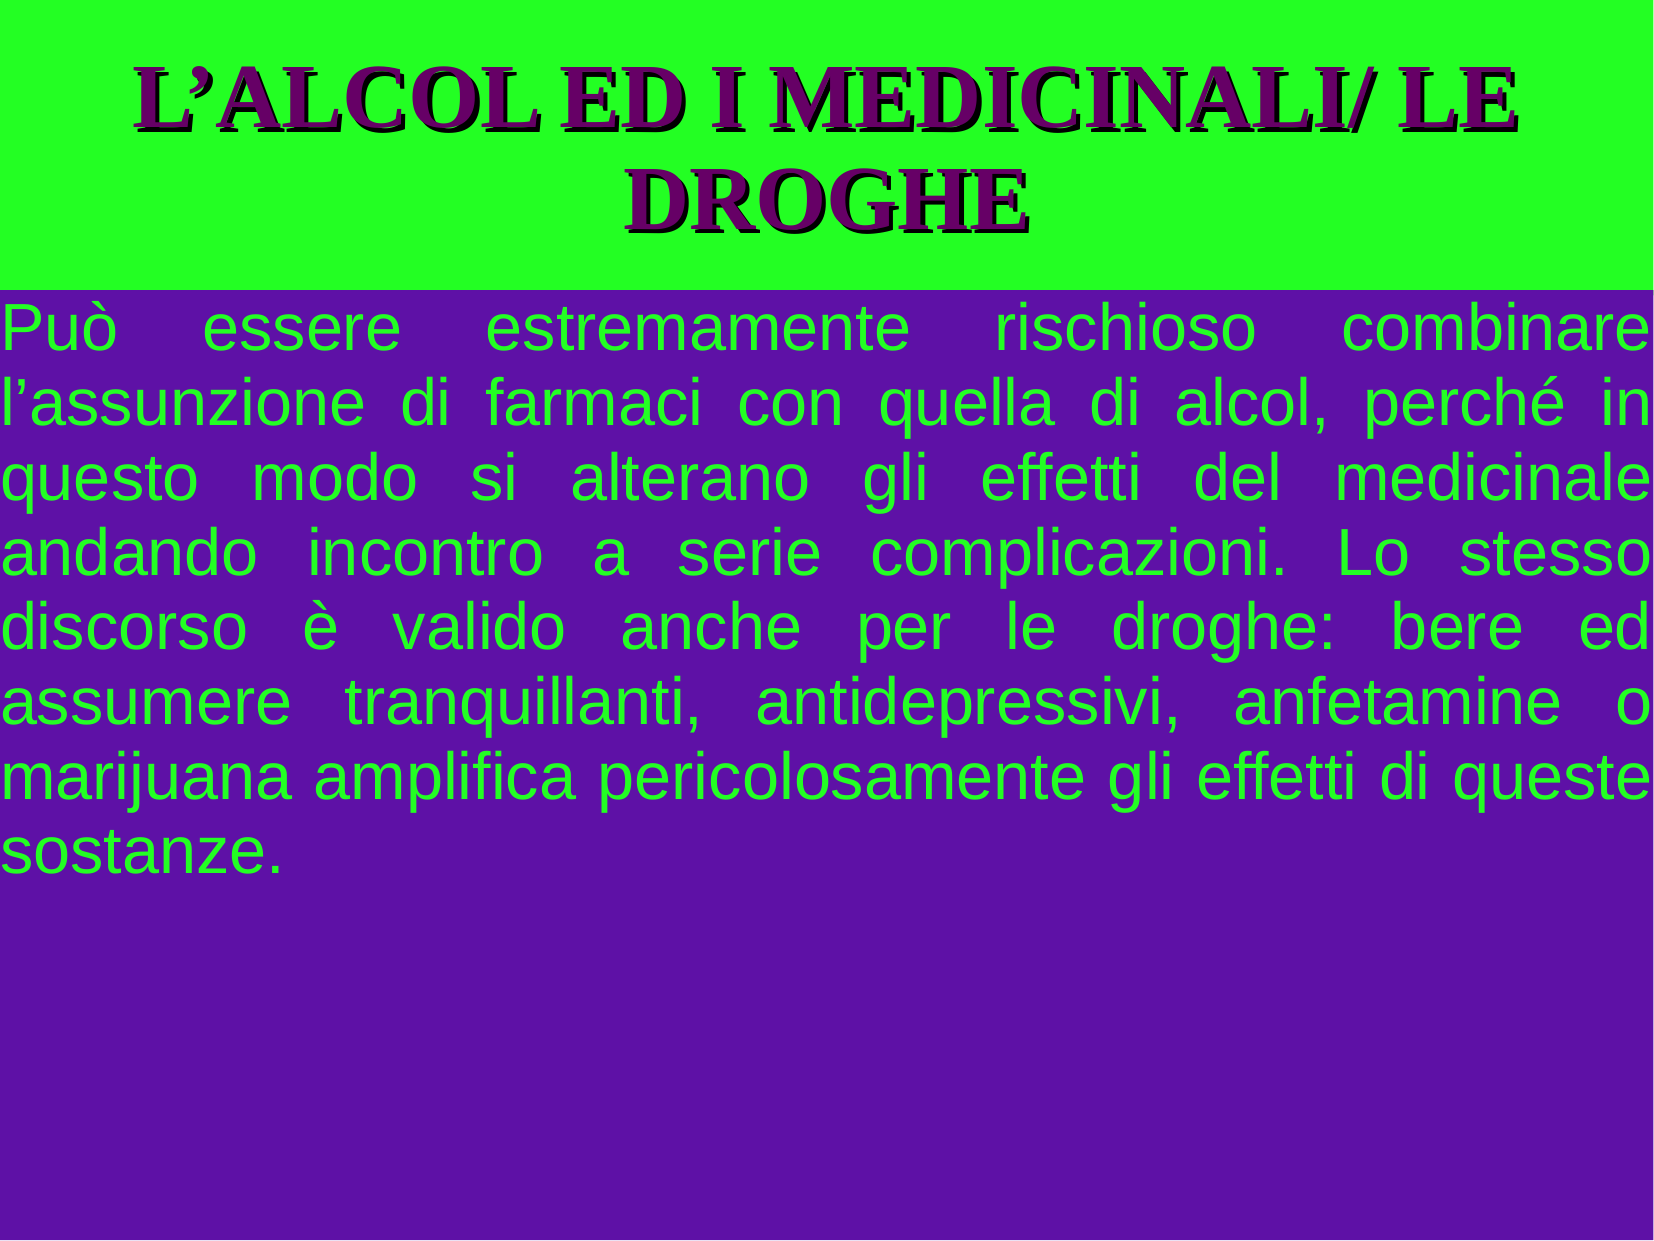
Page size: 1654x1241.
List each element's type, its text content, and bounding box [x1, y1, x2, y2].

list Può essere estremamente rischioso combinare l’assunzione di farmaci con quella di alcol, perché in questo modo si alterano gli effetti del medicinale andando incontro a serie complicazioni. Lo stesso discorso è valido anche per le droghe: bere ed assumere tranquillanti, antidepressivi, anfetamine o marijuana amplifica pericolosamente gli effetti di queste sostanze. [0, 290, 1654, 1241]
title L’ALCOL ED I MEDICINALI/ LE DROGHE [0, 0, 1654, 290]
